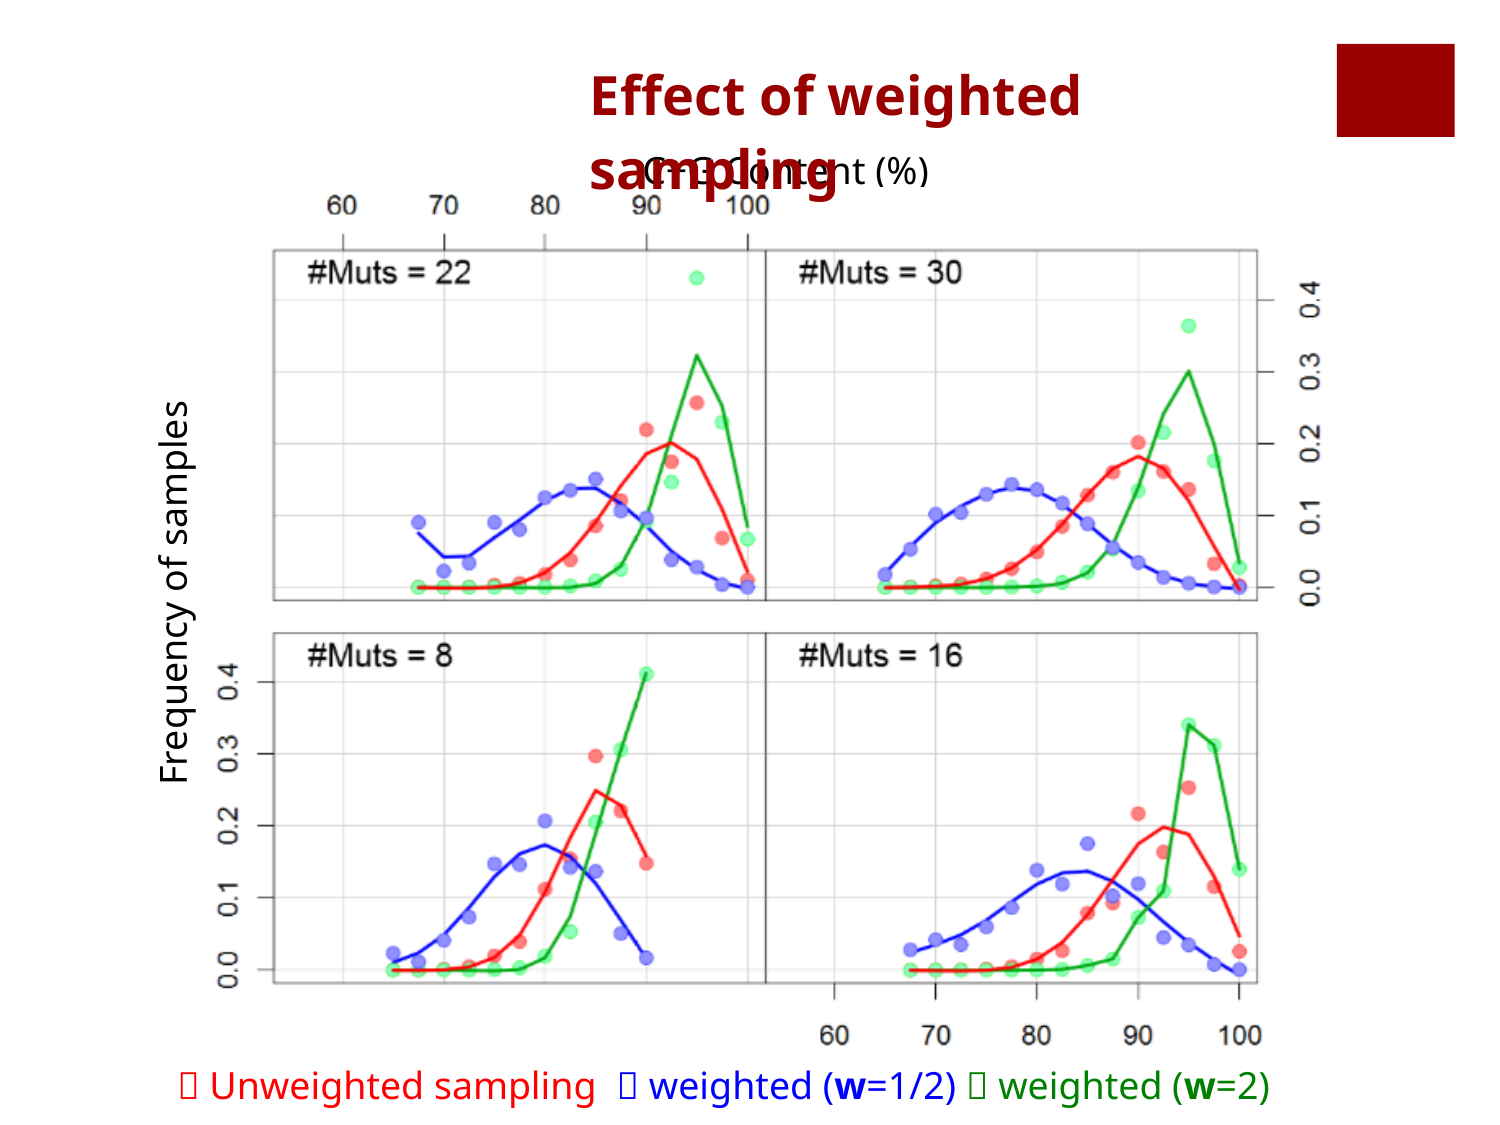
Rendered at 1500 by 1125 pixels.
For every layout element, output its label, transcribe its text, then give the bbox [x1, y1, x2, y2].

text_box Effect of weighted sampling [574, 49, 1338, 138]
picture [212, 187, 1325, 1051]
text_box C+G Content (%) [627, 138, 995, 187]
text_box  Unweighted sampling  weighted (w=1/2)  weighted (w=2) [162, 1051, 1362, 1113]
text_box Frequency of samples [139, 368, 200, 801]
